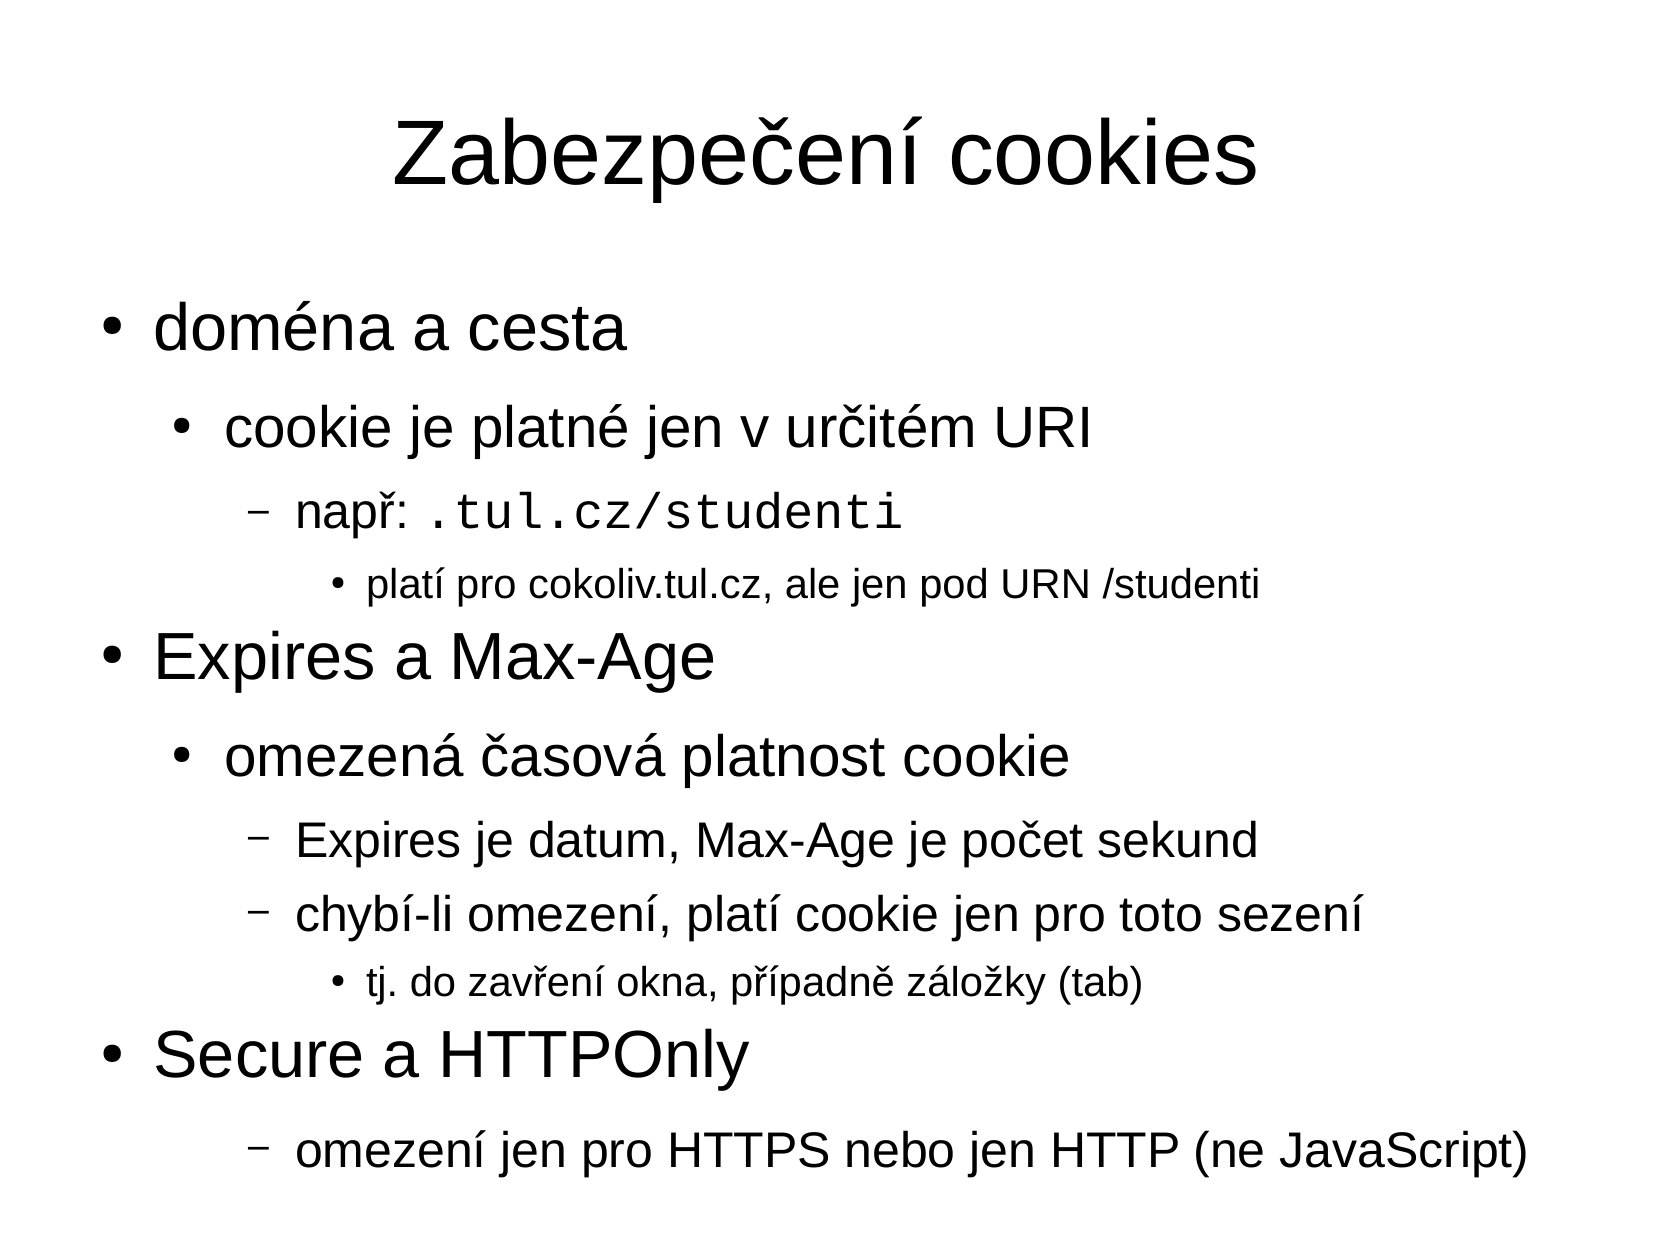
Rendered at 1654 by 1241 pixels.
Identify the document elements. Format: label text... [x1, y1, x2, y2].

title Zabezpečení cookies [82, 49, 1571, 257]
list doména a cesta cookie je platné jen v určitém URI např: .tul.cz/studenti platí pro cokoliv.tul.cz, ale jen pod URN /studenti Expires a Max-Age omezená časová platnost cookie Expires je datum, Max-Age je počet sekund chybí-li omezení, platí cookie jen pro toto sezení tj. do zavření okna, případně záložky (tab) Secure a HTTPOnly omezení jen pro HTTPS nebo jen HTTP (ne JavaScript) [82, 290, 1571, 1217]
